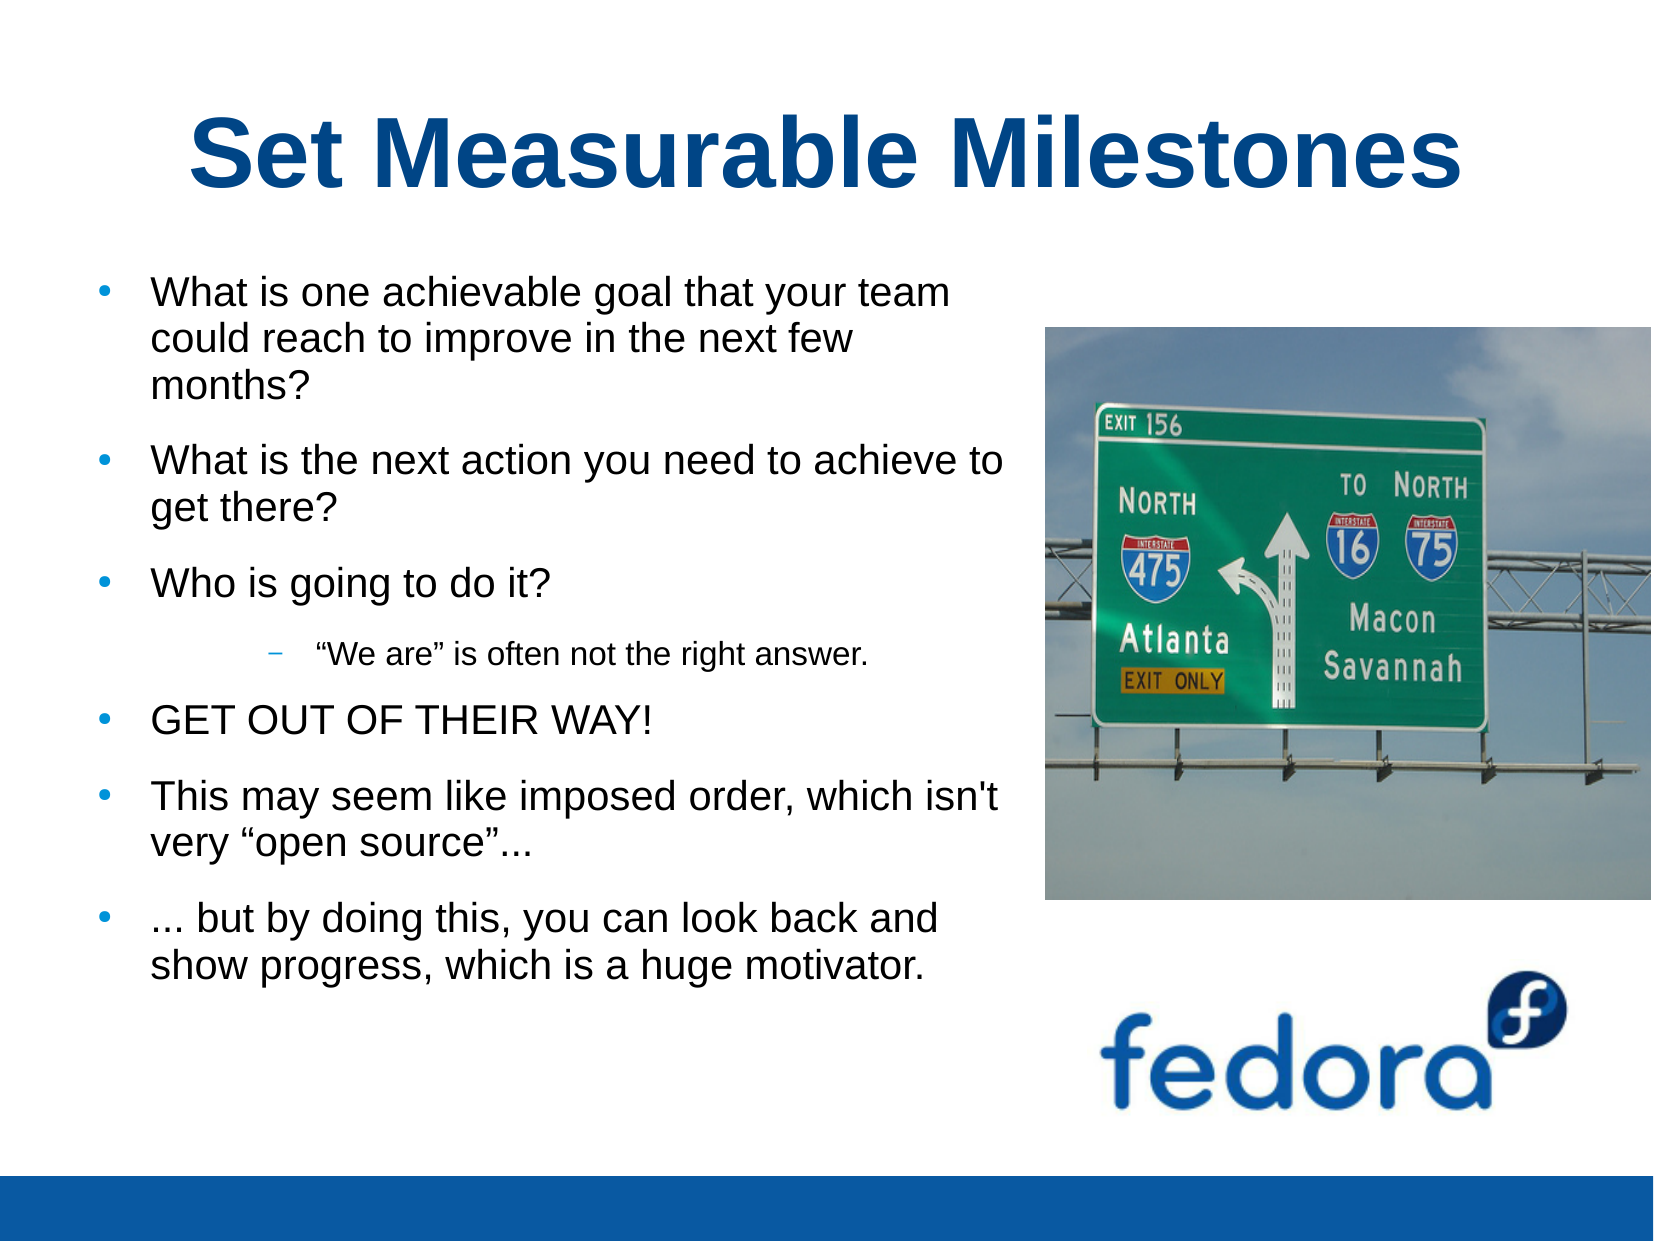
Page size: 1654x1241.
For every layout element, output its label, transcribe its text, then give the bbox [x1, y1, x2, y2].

list What is one achievable goal that your team could reach to improve in the next few months? What is the next action you need to achieve to get there? Who is going to do it? “We are” is often not the right answer. GET OUT OF THEIR WAY! This may seem like imposed order, which isn't very “open source”... ... but by doing this, you can look back and show progress, which is a huge motivator. [79, 268, 1013, 1088]
picture [0, 0, 1654, 1241]
title Set Measurable Milestones [82, 49, 1571, 257]
